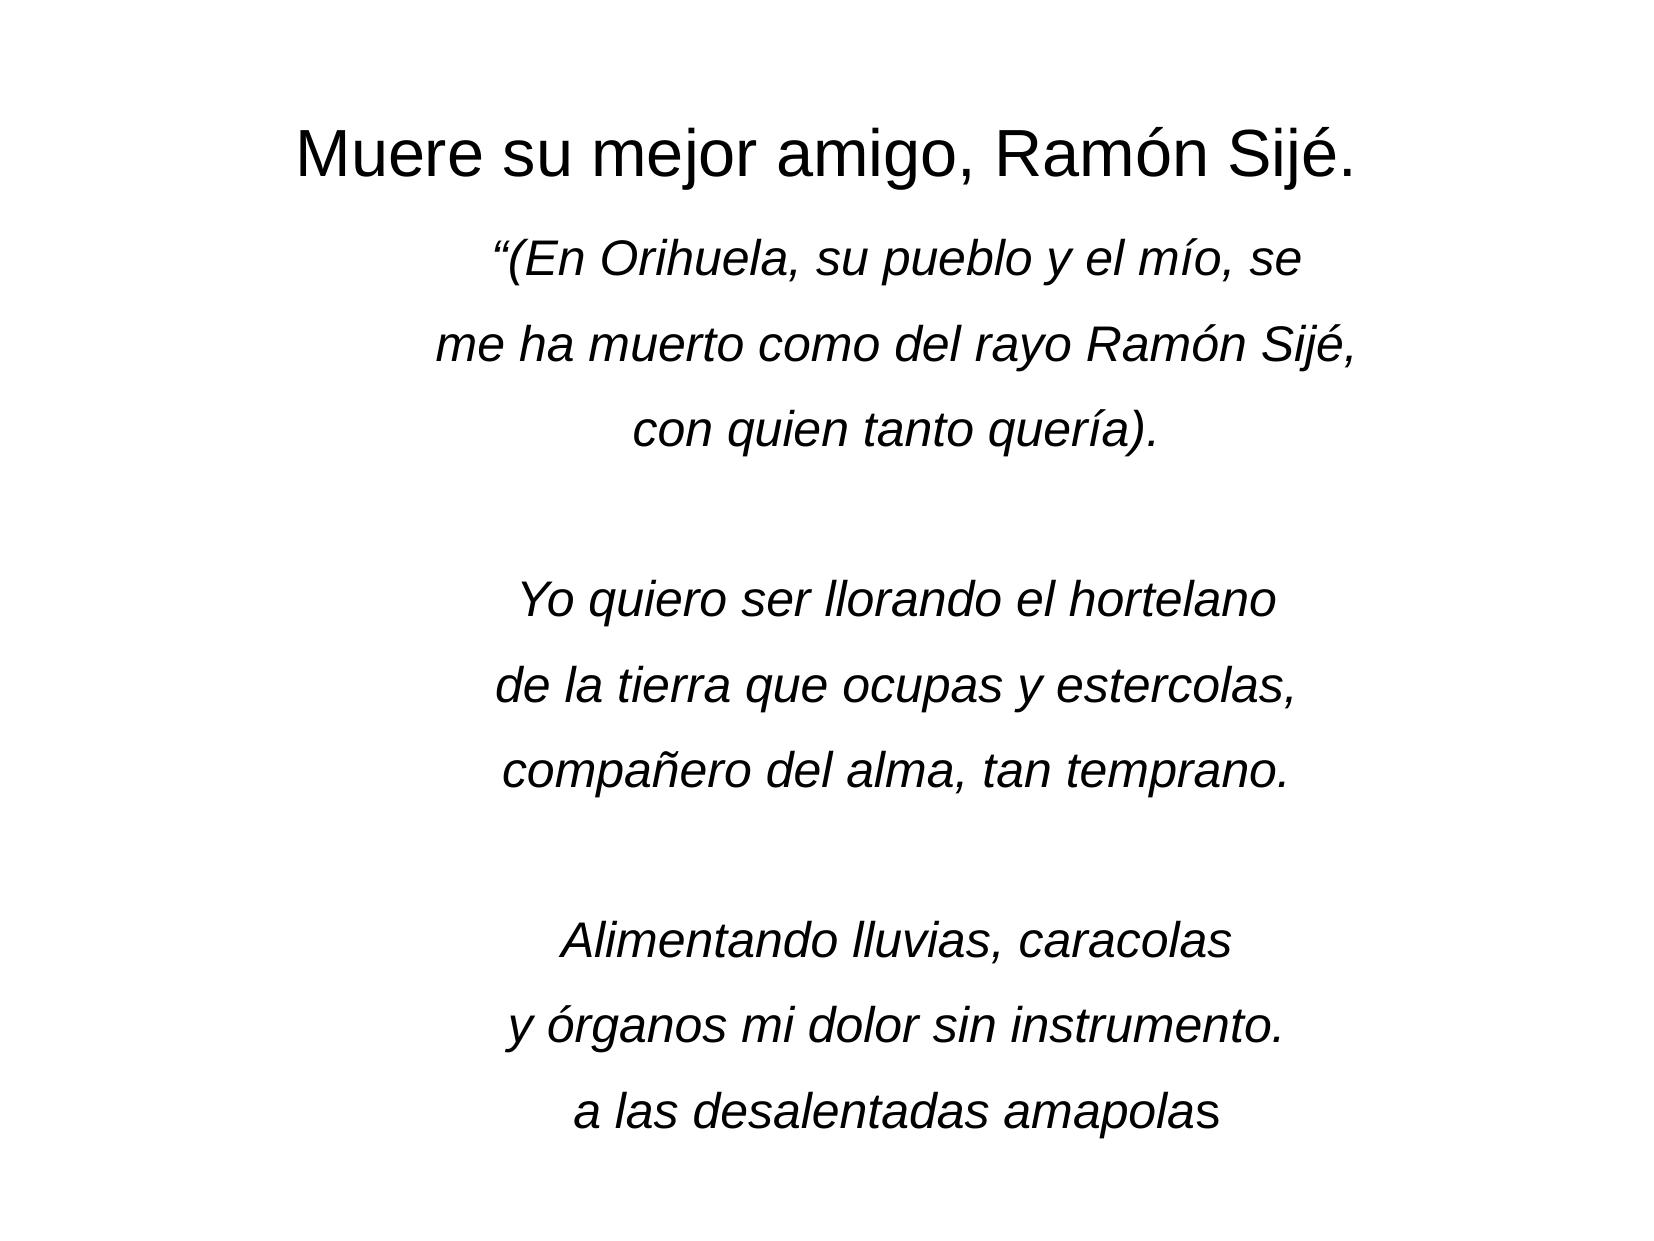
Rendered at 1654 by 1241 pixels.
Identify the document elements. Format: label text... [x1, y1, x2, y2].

title Muere su mejor amigo, Ramón Sijé. [82, 49, 1571, 257]
list “(En Orihuela, su pueblo y el mío, se me ha muerto como del rayo Ramón Sijé, con quien tanto quería). Yo quiero ser llorando el hortelano de la tierra que ocupas y estercolas, compañero del alma, tan temprano. Alimentando lluvias, caracolas y órganos mi dolor sin instrumento. a las desalentadas amapolas [117, 230, 1606, 1222]
